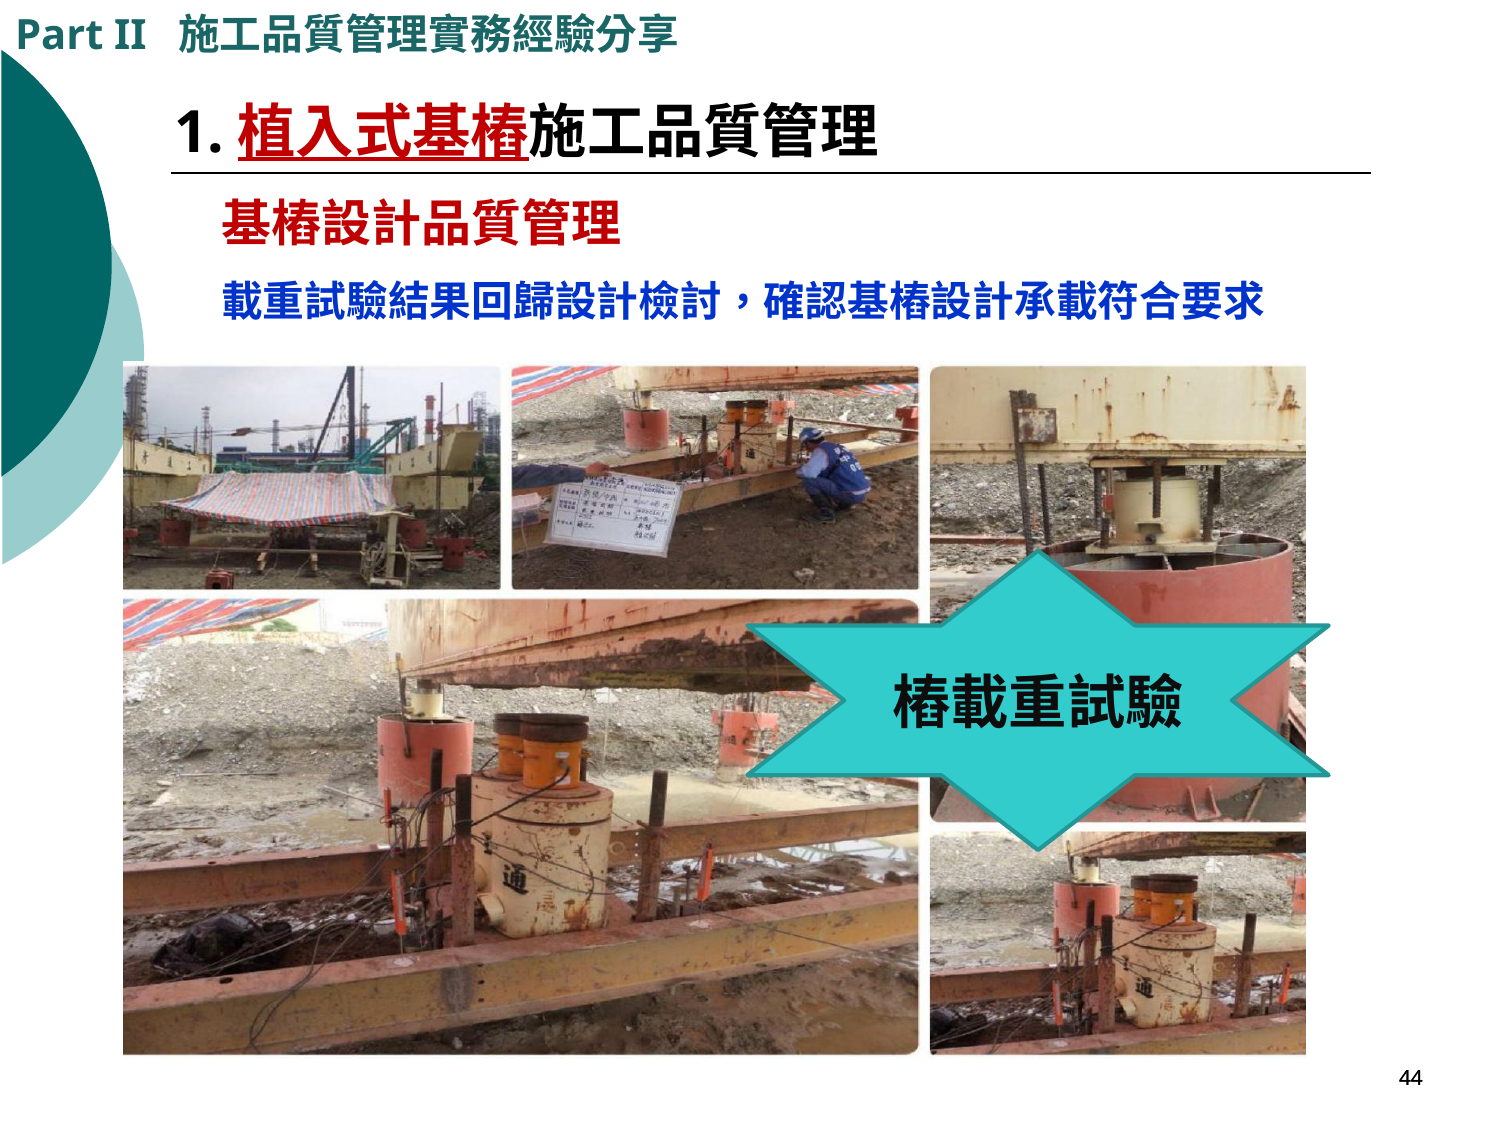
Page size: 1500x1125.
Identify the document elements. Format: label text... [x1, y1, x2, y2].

text_box 樁載重試驗 [747, 550, 1329, 851]
text_box Part II 施工品質管理實務經驗分享 [0, 0, 727, 67]
picture [1233, 644, 1306, 756]
text_box 基樁設計品質管理 [206, 184, 668, 260]
picture [123, 361, 1306, 1059]
text_box 載重試驗結果回歸設計檢討，確認基樁設計承載符合要求 [206, 267, 1306, 338]
text_box 1.植入式基樁施工品質管理 [159, 78, 1376, 181]
